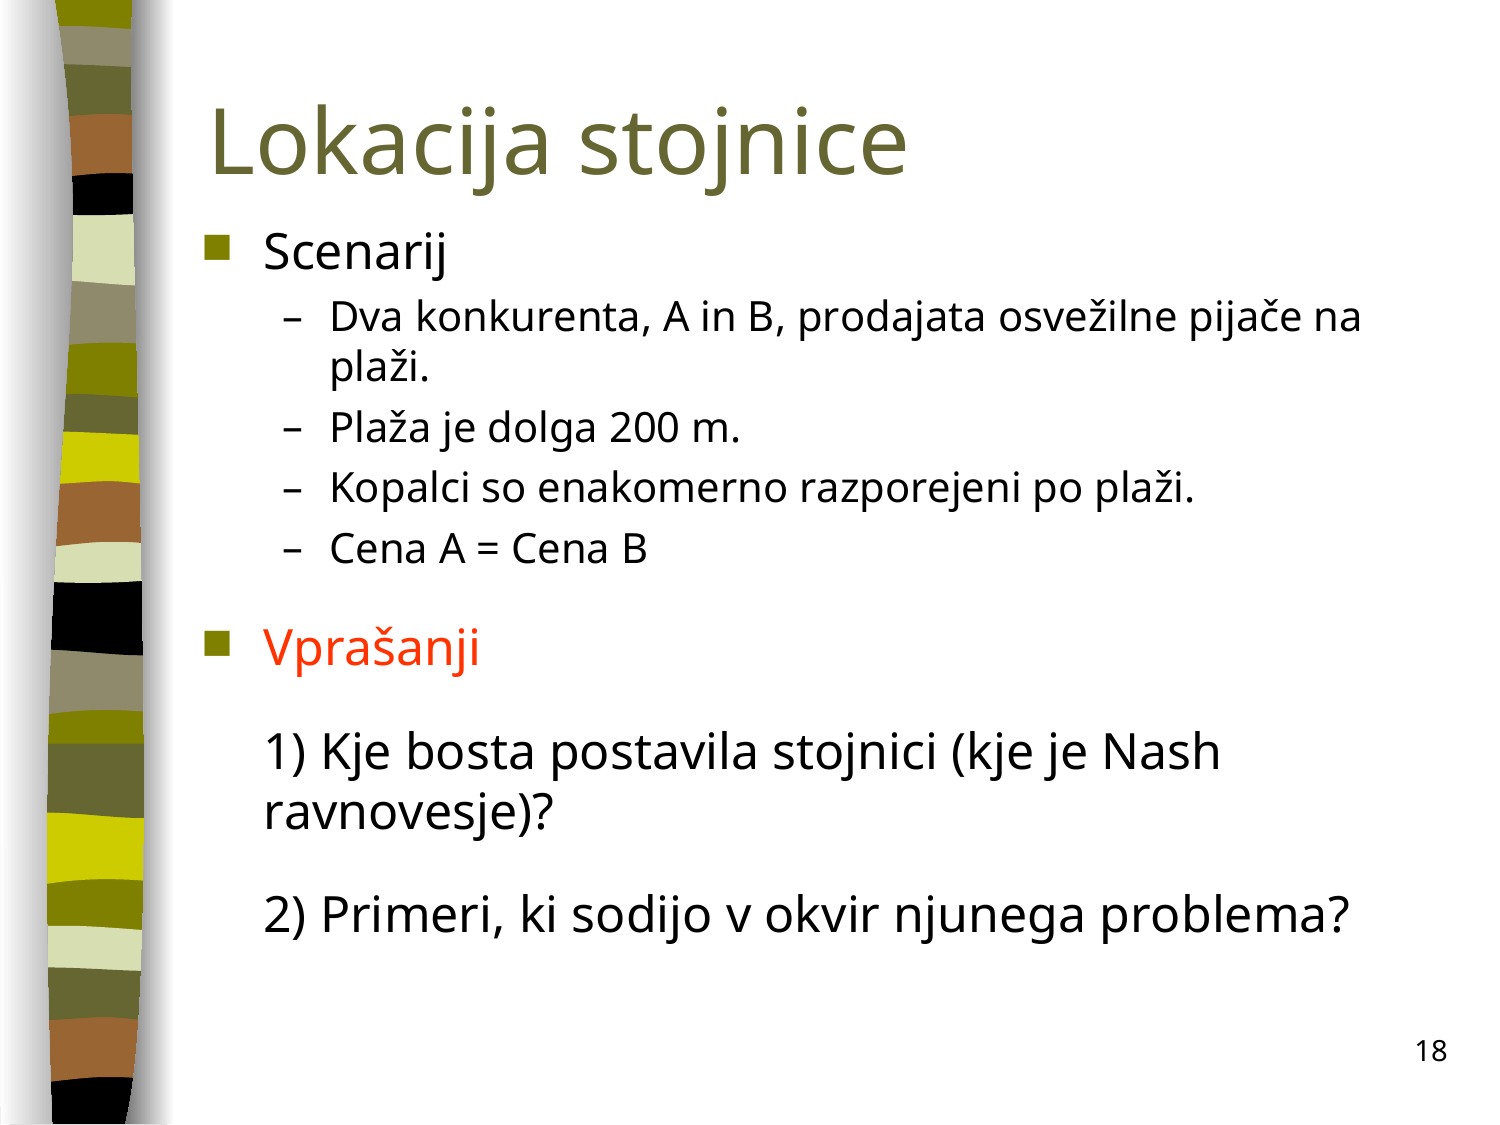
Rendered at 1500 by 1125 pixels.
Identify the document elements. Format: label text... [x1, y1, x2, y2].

title Lokacija stojnice [192, 12, 1468, 200]
list Scenarij Dva konkurenta, A in B, prodajata osvežilne pijače na plaži. Plaža je dolga 200 m. Kopalci so enakomerno razporejeni po plaži. Cena A = Cena B Vprašanji 1) Kje bosta postavila stojnici (kje je Nash ravnovesje)? 2) Primeri, ki sodijo v okvir njunega problema? [192, 212, 1468, 915]
text_box <number> [1149, 1025, 1463, 1101]
